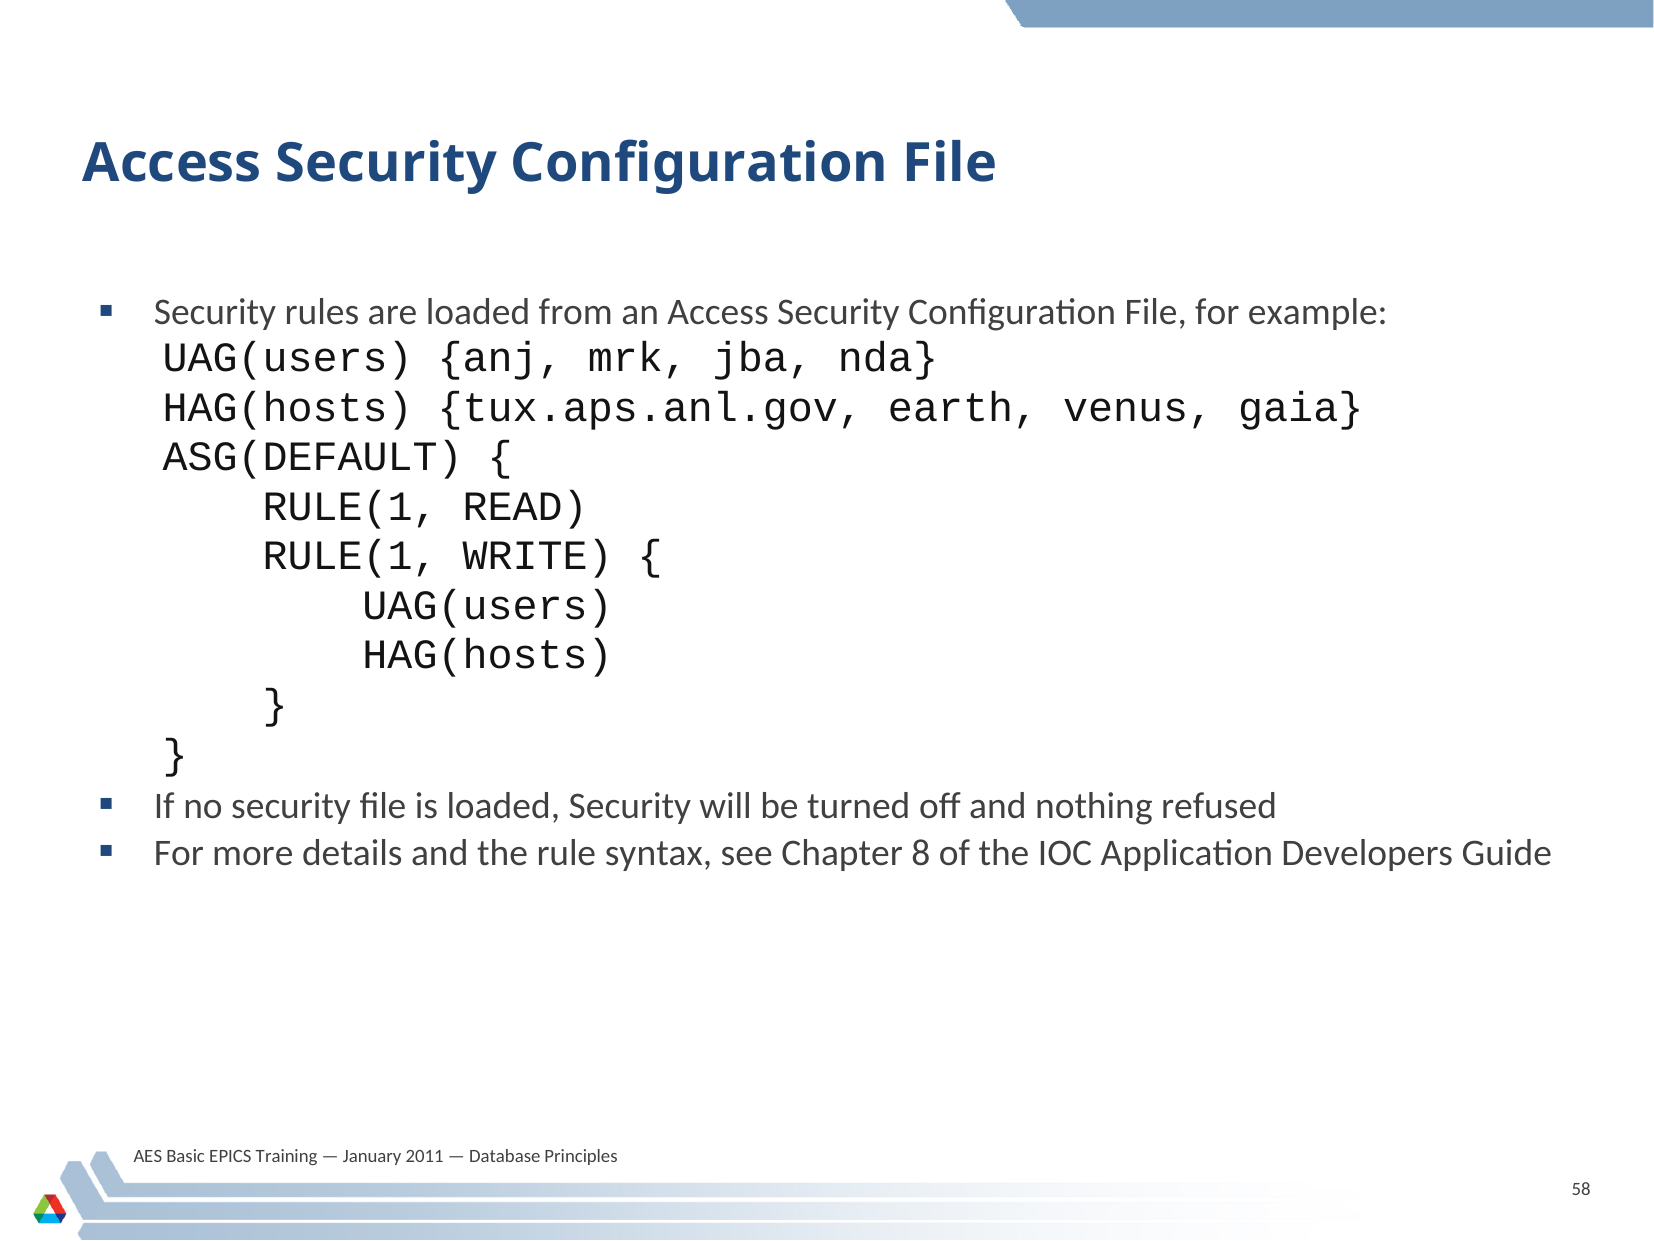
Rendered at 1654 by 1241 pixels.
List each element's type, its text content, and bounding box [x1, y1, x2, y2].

picture [0, 1143, 1654, 1240]
list Security rules are loaded from an Access Security Configuration File, for example: UAG(users) {anj, mrk, jba, nda} HAG(hosts) {tux.aps.anl.gov, earth, venus, gaia} ASG(DEFAULT) { RULE(1, READ) RULE(1, WRITE) { UAG(users) HAG(hosts) } } If no security file is loaded, Security will be turned off and nothing refused For more details and the rule syntax, see Chapter 8 of the IOC Application Developers Guide [82, 289, 1571, 1123]
title Access Security Configuration File [82, 128, 1571, 192]
picture [0, 0, 1654, 29]
